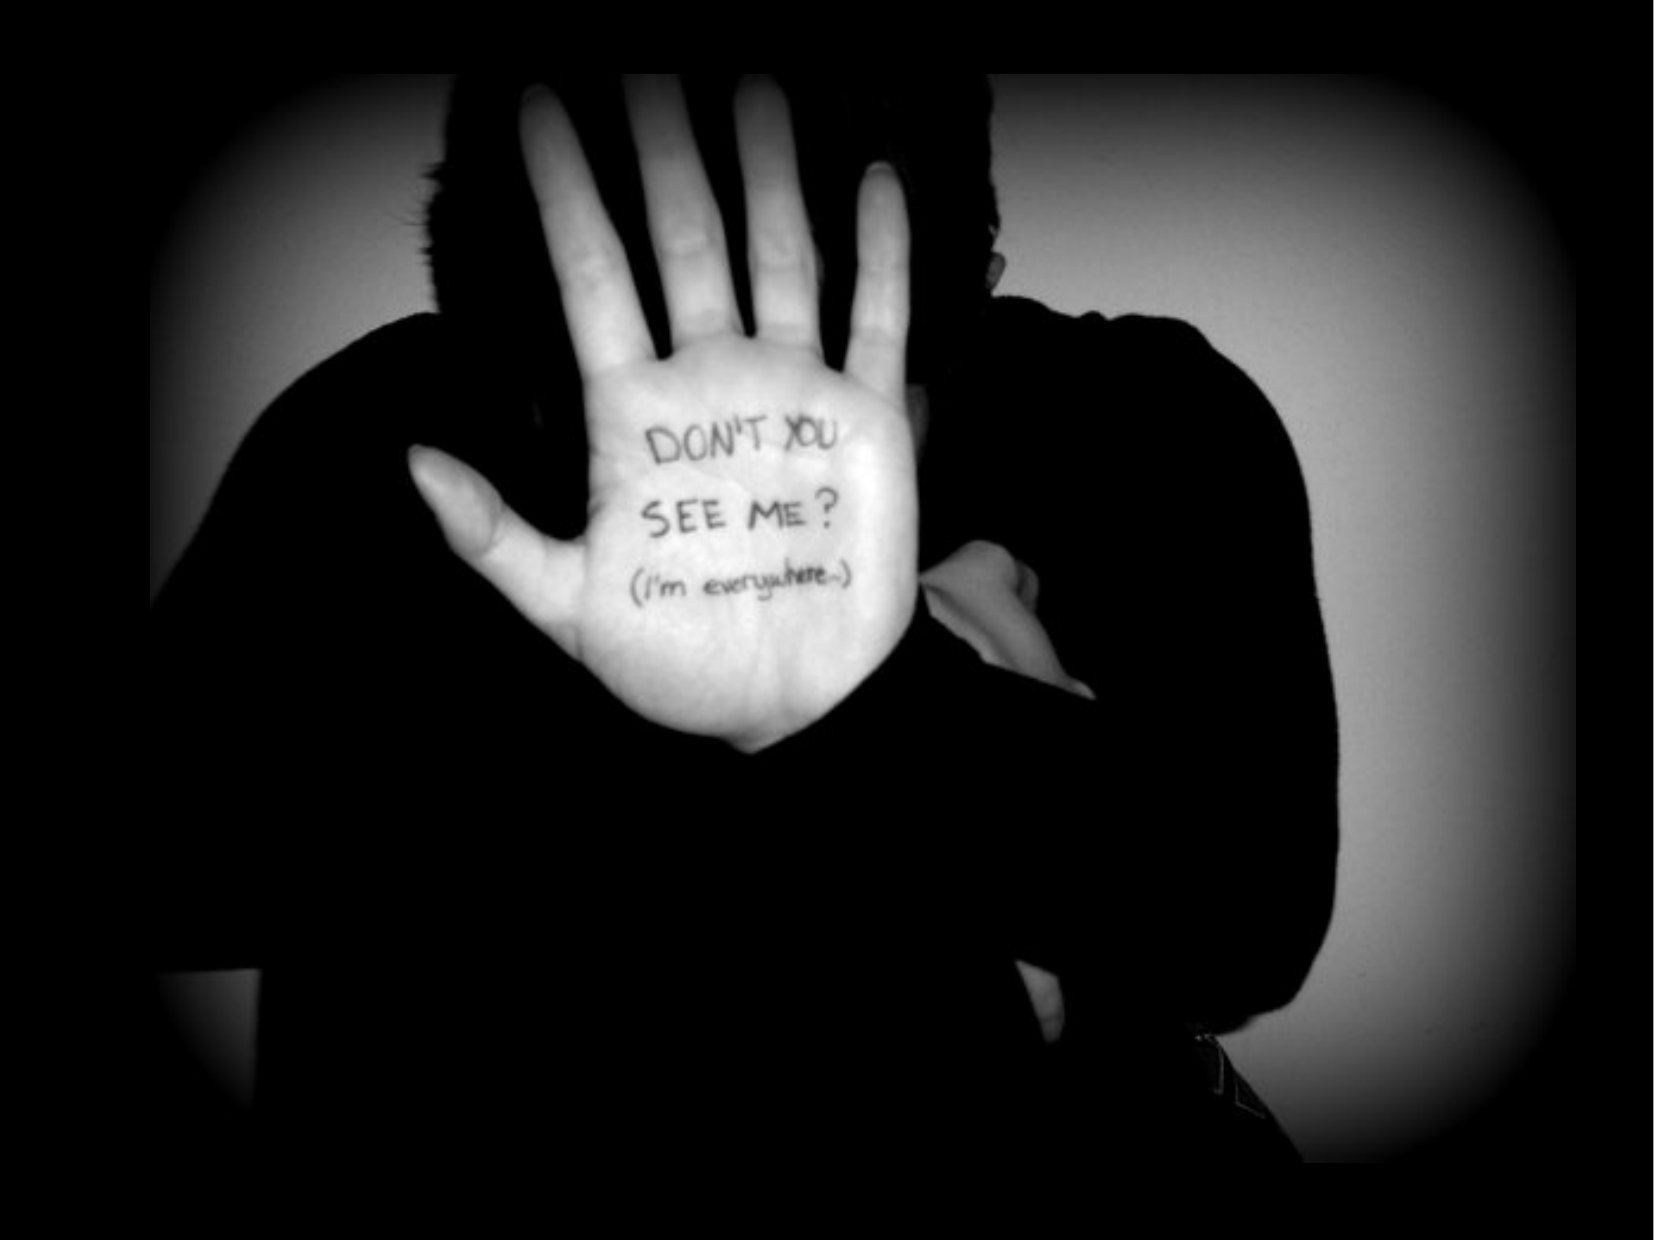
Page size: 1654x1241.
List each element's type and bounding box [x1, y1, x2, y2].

picture [150, 74, 1576, 1163]
